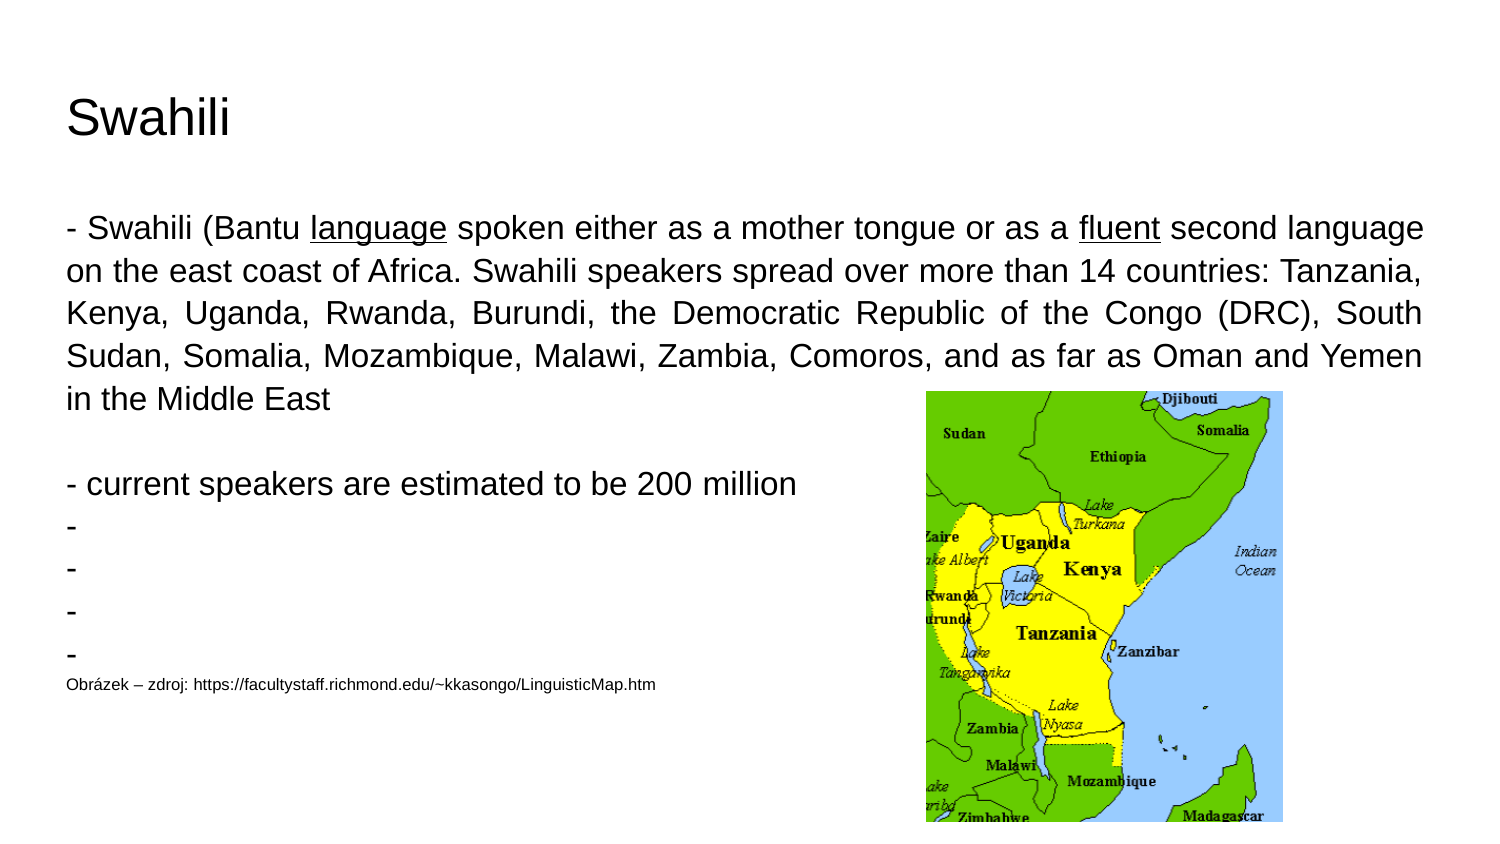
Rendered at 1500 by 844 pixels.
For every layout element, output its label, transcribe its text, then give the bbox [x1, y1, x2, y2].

list Swahili (Bantu language spoken either as a mother tongue or as a fluent second language on the east coast of Africa. Swahili speakers spread over more than 14 countries: Tanzania, Kenya, Uganda, Rwanda, Burundi, the Democratic Republic of the Congo (DRC), South Sudan, Somalia, Mozambique, Malawi, Zambia, Comoros, and as far as Oman and Yemen in the Middle East current speakers are estimated to be 200 million Obrázek – zdroj: https://facultystaff.richmond.edu/~kkasongo/LinguisticMap.htm [51, 189, 1449, 750]
picture [926, 391, 1283, 822]
title Swahili [51, 72, 1449, 167]
